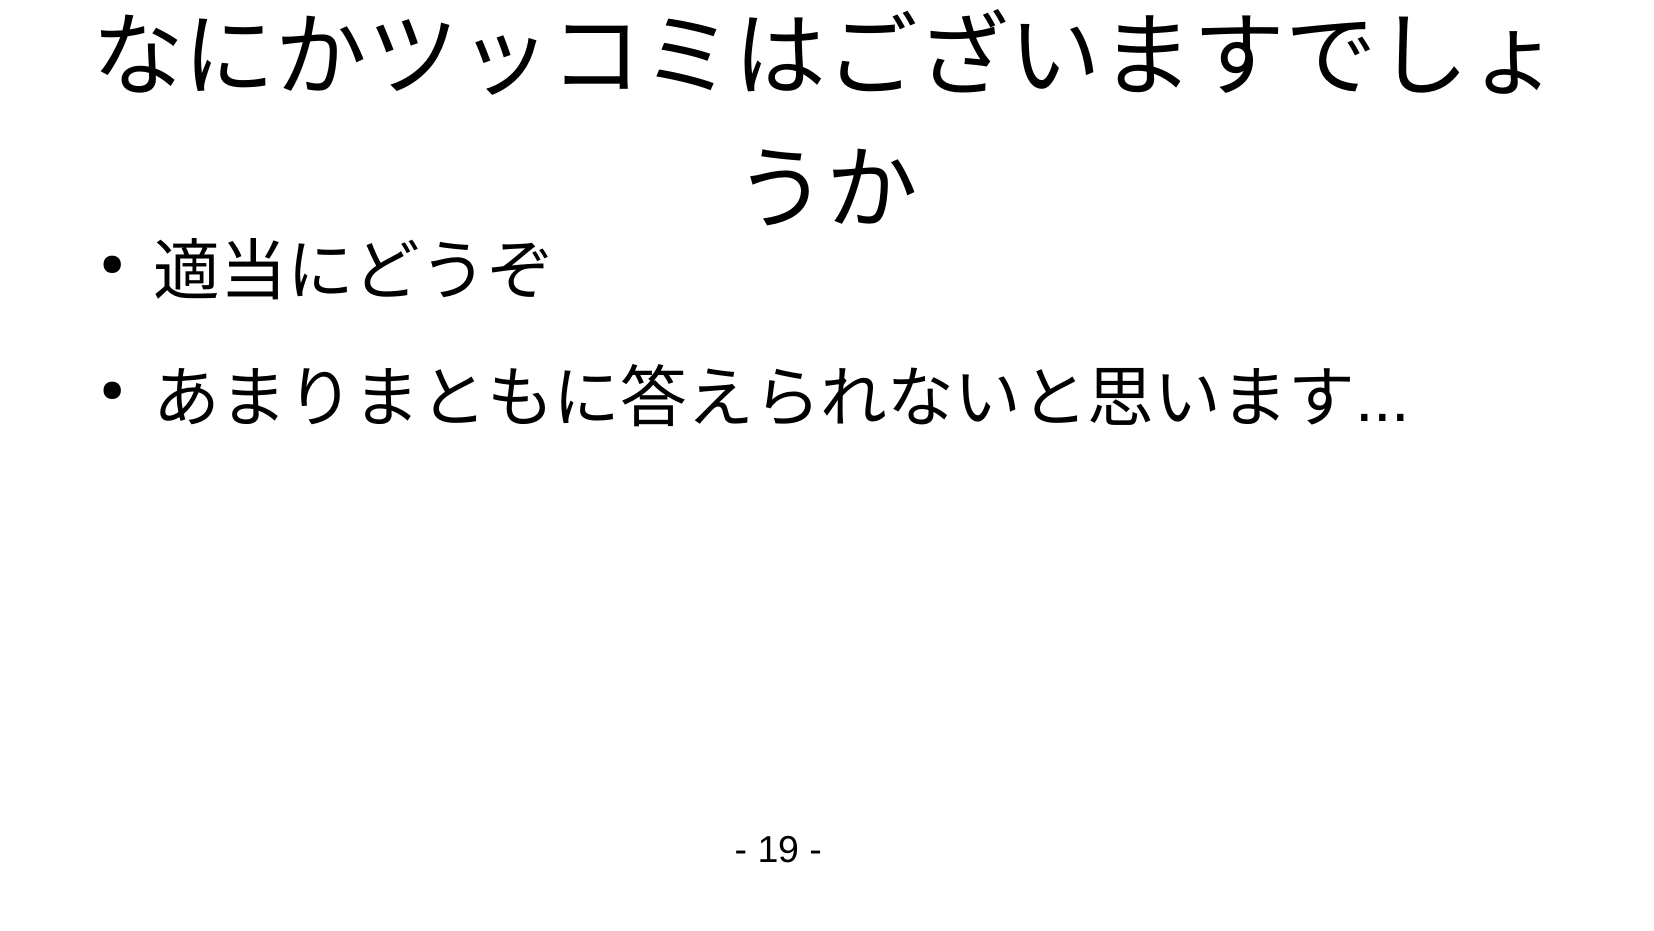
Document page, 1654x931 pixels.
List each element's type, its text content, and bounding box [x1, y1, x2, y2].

list 適当にどうぞ あまりまともに答えられないと思います... [82, 217, 1571, 758]
text_box - <番号> - [744, 821, 942, 892]
title なにかツッコミはございますでしょうか [82, 37, 1571, 193]
